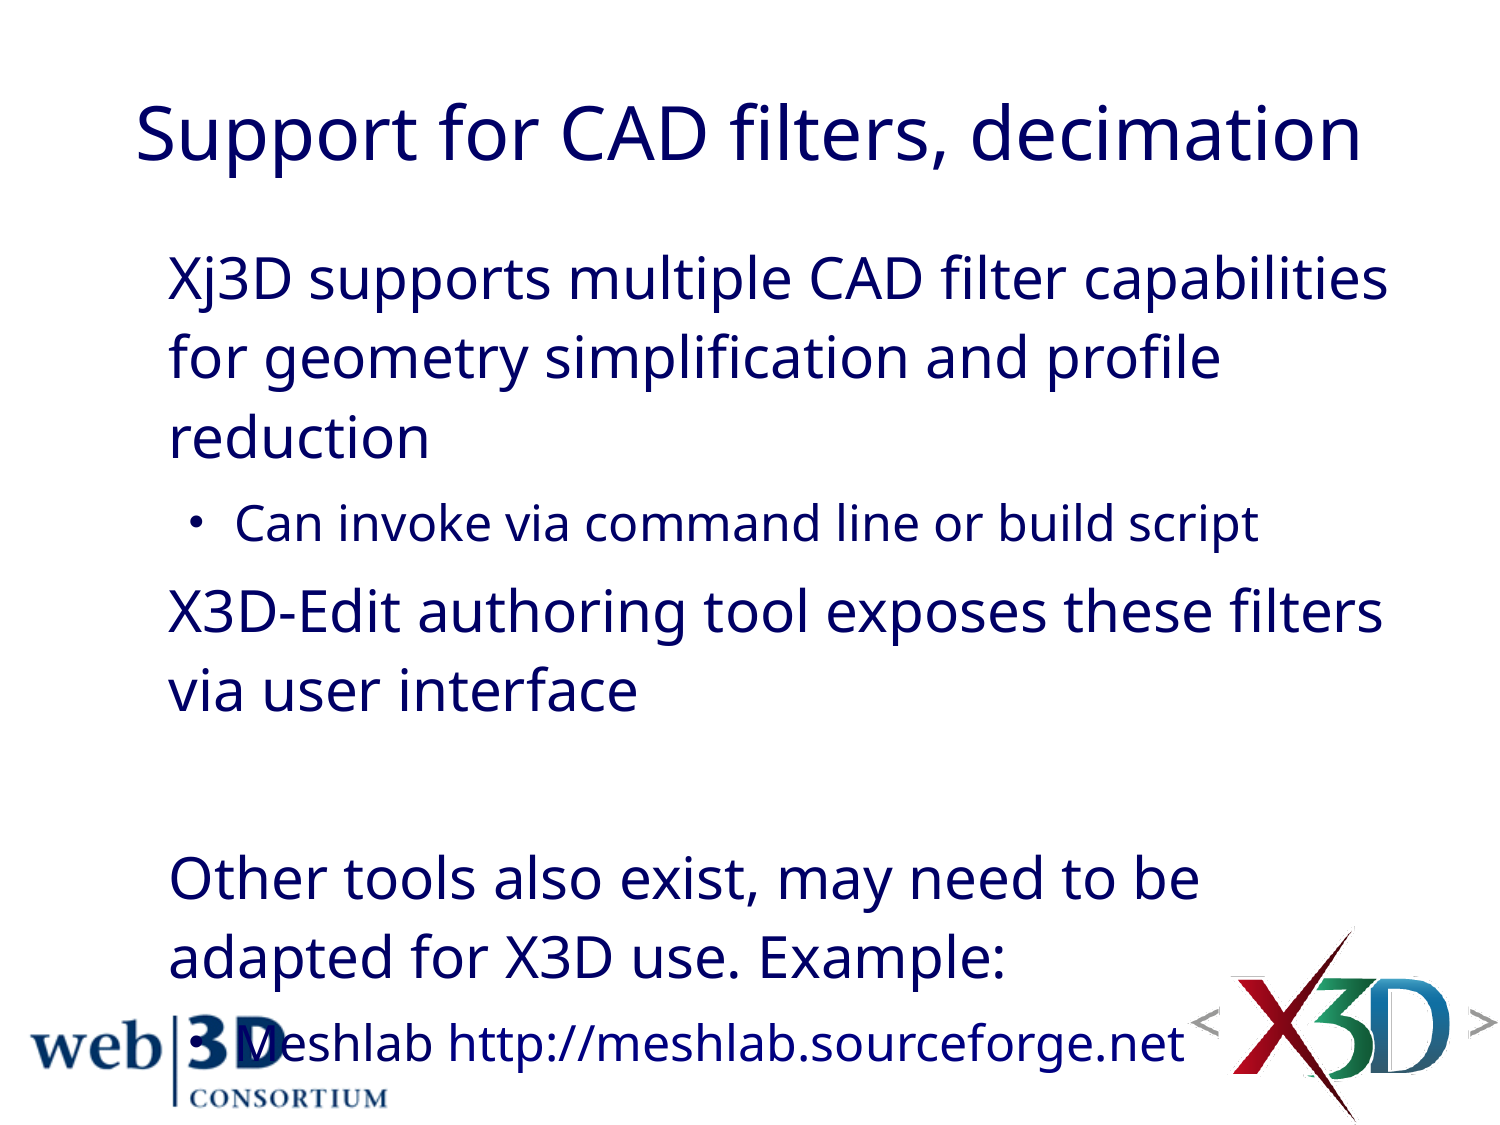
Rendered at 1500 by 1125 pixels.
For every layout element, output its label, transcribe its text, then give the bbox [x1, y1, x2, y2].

picture [12, 998, 413, 1118]
picture [1187, 926, 1500, 1125]
list Xj3D supports multiple CAD filter capabilities for geometry simplification and profile reduction Can invoke via command line or build script X3D-Edit authoring tool exposes these filters via user interface Other tools also exist, may need to be adapted for X3D use. Example: Meshlab http://meshlab.sourceforge.net [112, 237, 1423, 986]
title Support for CAD filters, decimation [112, 37, 1388, 226]
